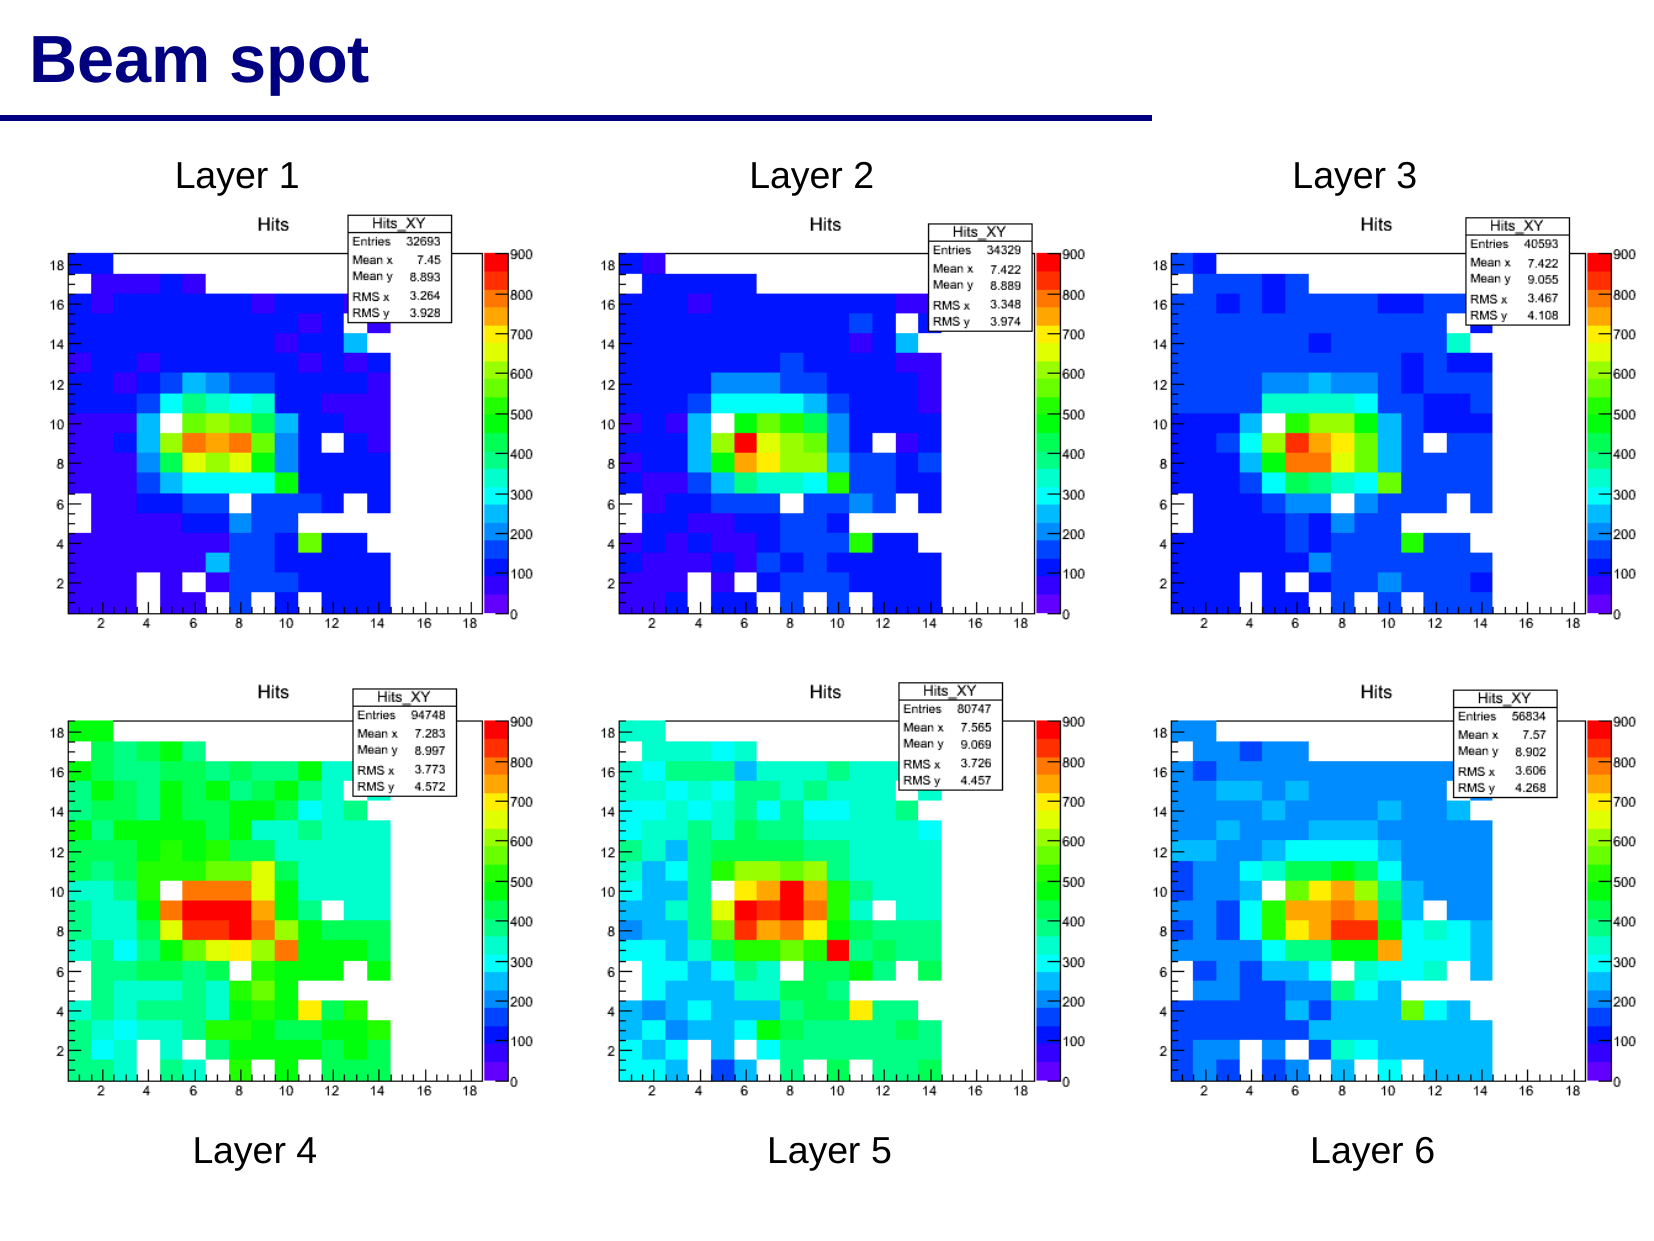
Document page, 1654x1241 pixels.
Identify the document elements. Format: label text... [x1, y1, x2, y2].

picture [0, 200, 1654, 1135]
text_box Layer 1 Layer 2 Layer 3 [118, 147, 1595, 205]
title Beam spot [29, 0, 1625, 119]
text_box Layer 4 Layer 5 Layer 6 [135, 1122, 1613, 1179]
